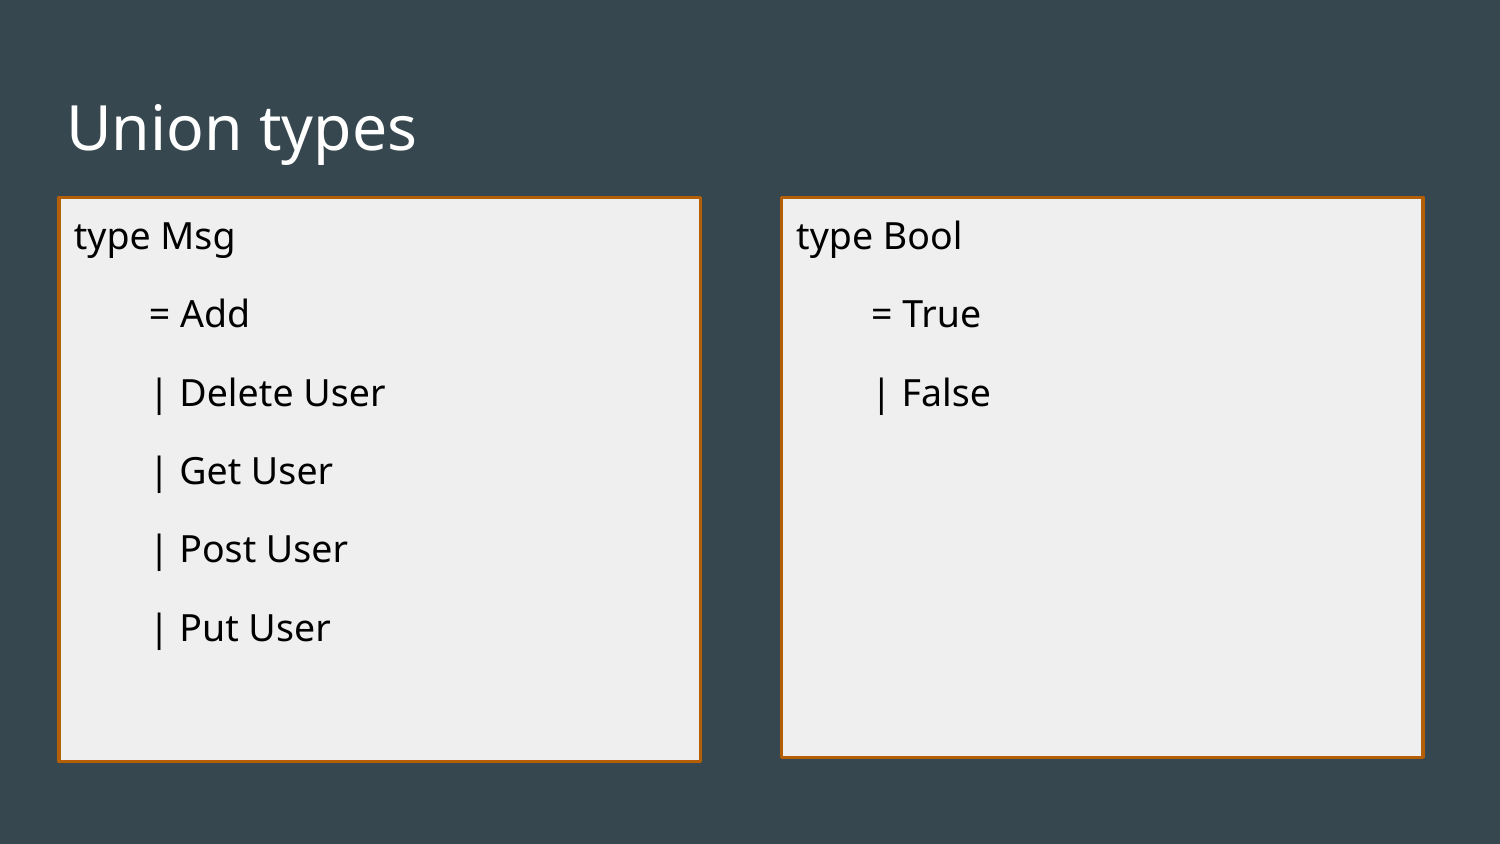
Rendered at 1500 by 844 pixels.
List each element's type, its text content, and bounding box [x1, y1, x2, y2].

list type Bool = True | False [781, 197, 1423, 758]
list type Msg = Add | Delete User | Get User | Post User | Put User [58, 197, 701, 762]
title Union types [51, 72, 1449, 167]
